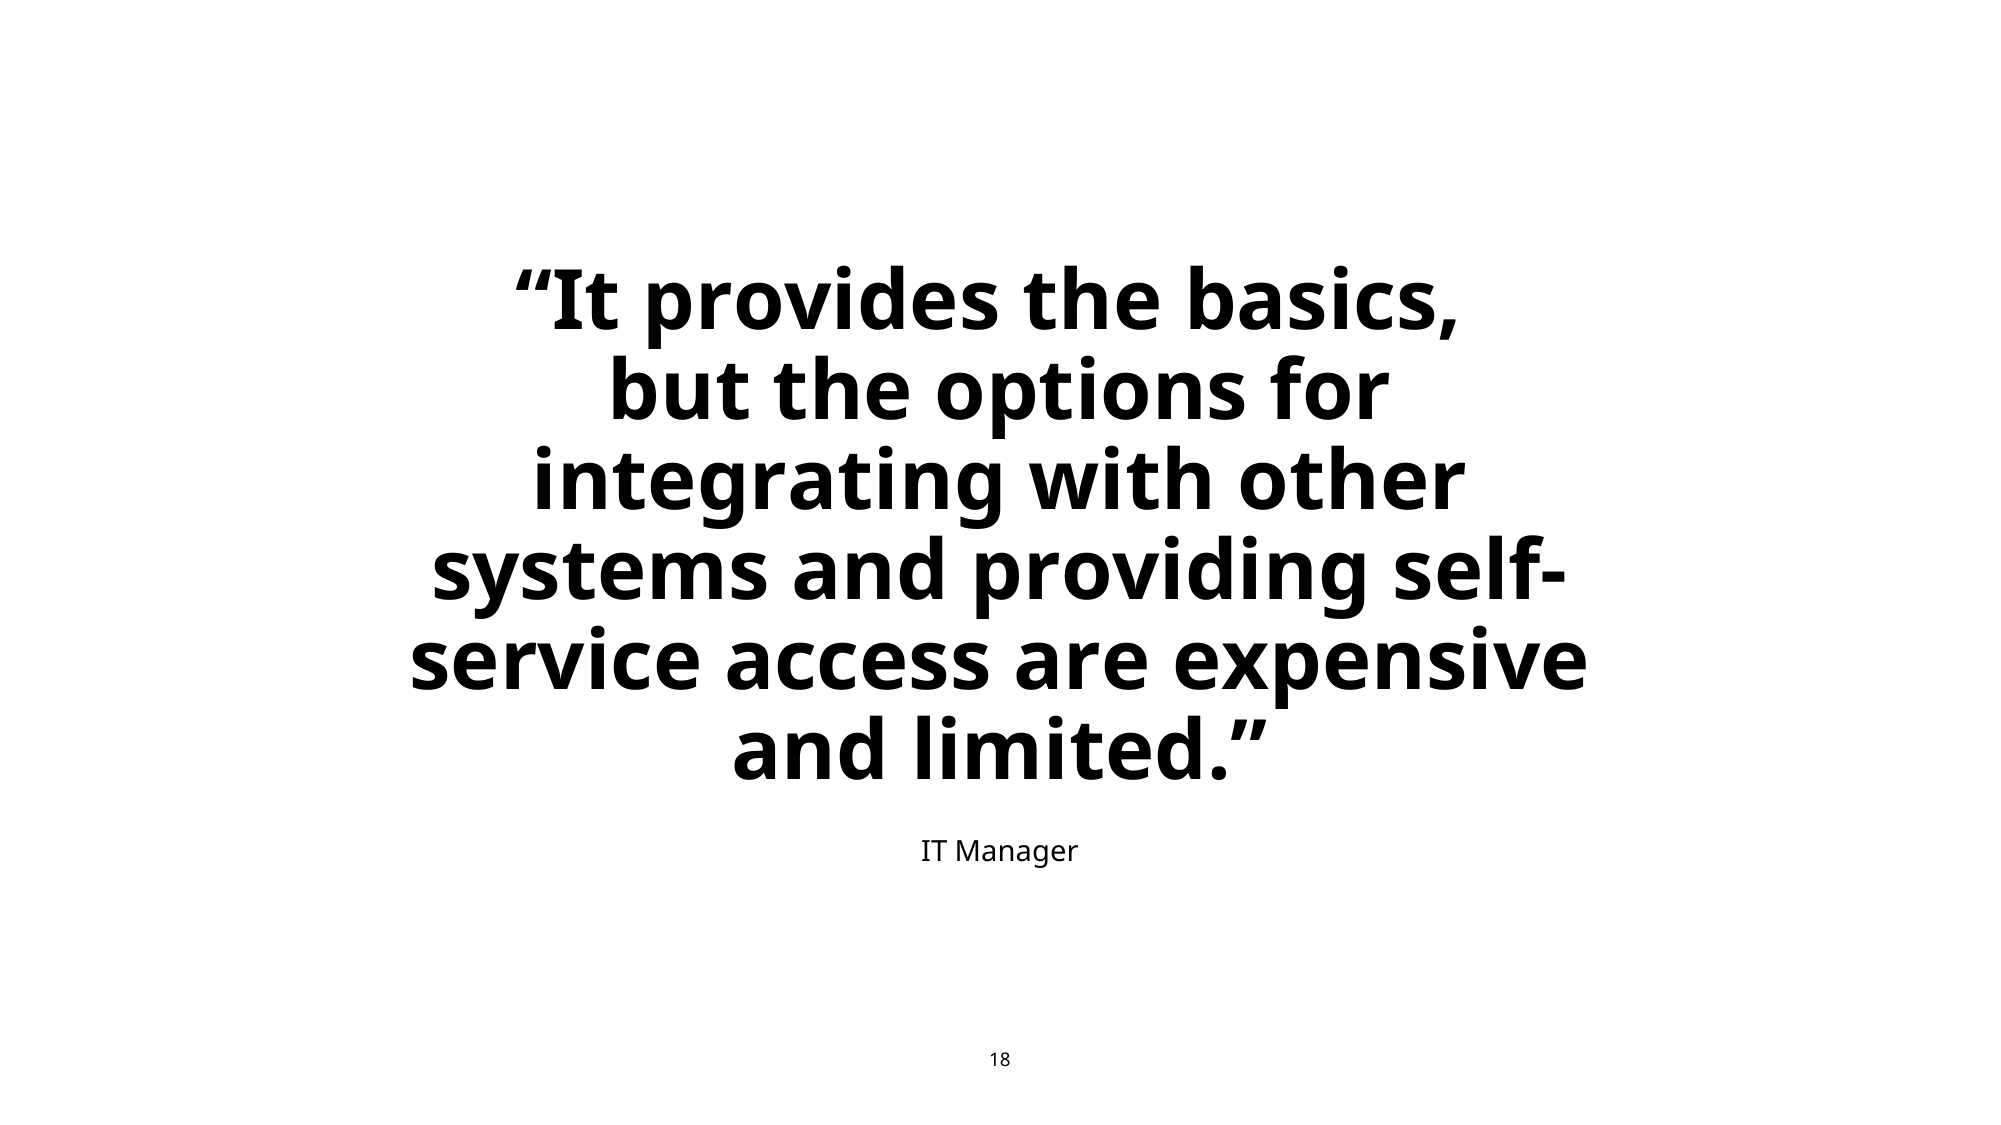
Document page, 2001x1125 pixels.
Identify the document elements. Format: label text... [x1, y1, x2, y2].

text_box 24 [955, 999, 1045, 1123]
text_box “It provides the basics, but the options for integrating with other systems and providing self-service access are expensive and limited.” IT Manager [354, 126, 1646, 999]
